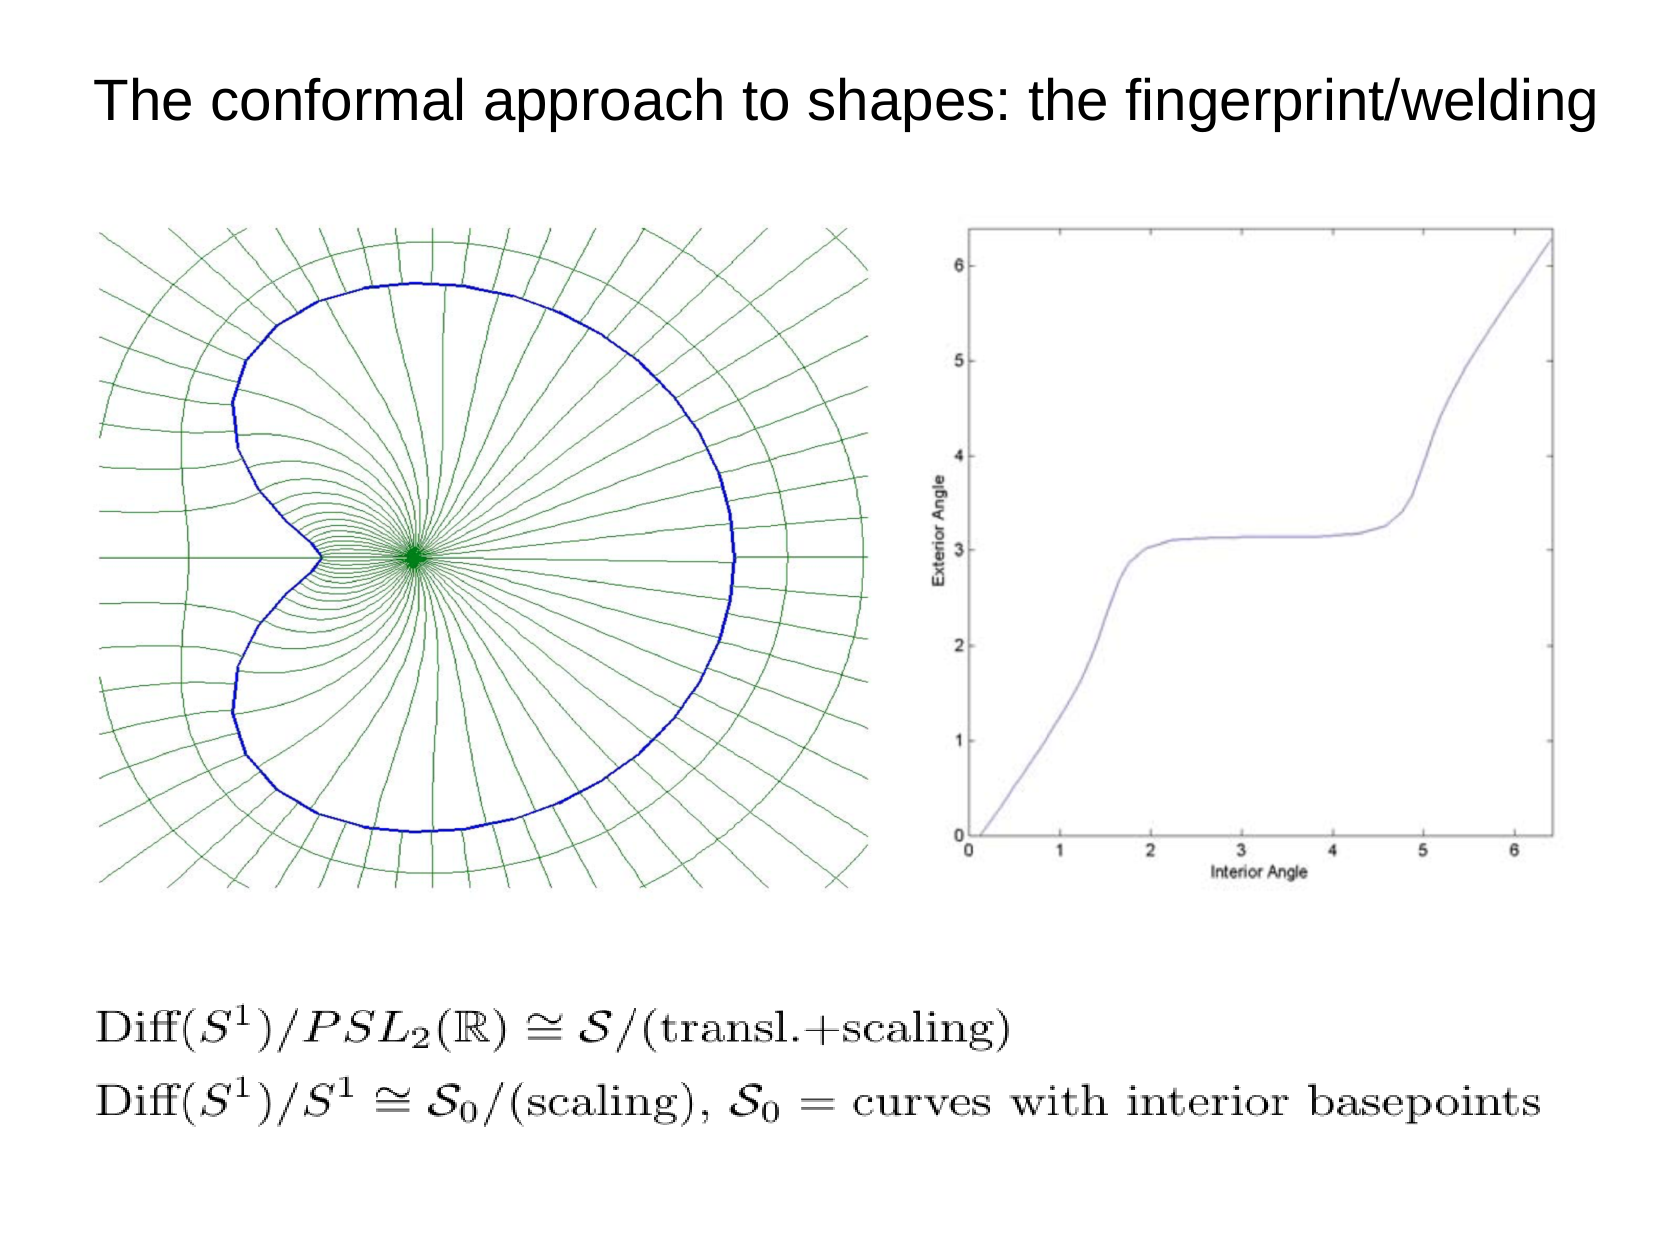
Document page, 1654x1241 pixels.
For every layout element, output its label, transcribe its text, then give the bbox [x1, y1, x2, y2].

text_box The conformal approach to shapes: the fingerprint/welding [60, 60, 1636, 205]
picture [57, 189, 1599, 926]
picture [74, 974, 1586, 1155]
